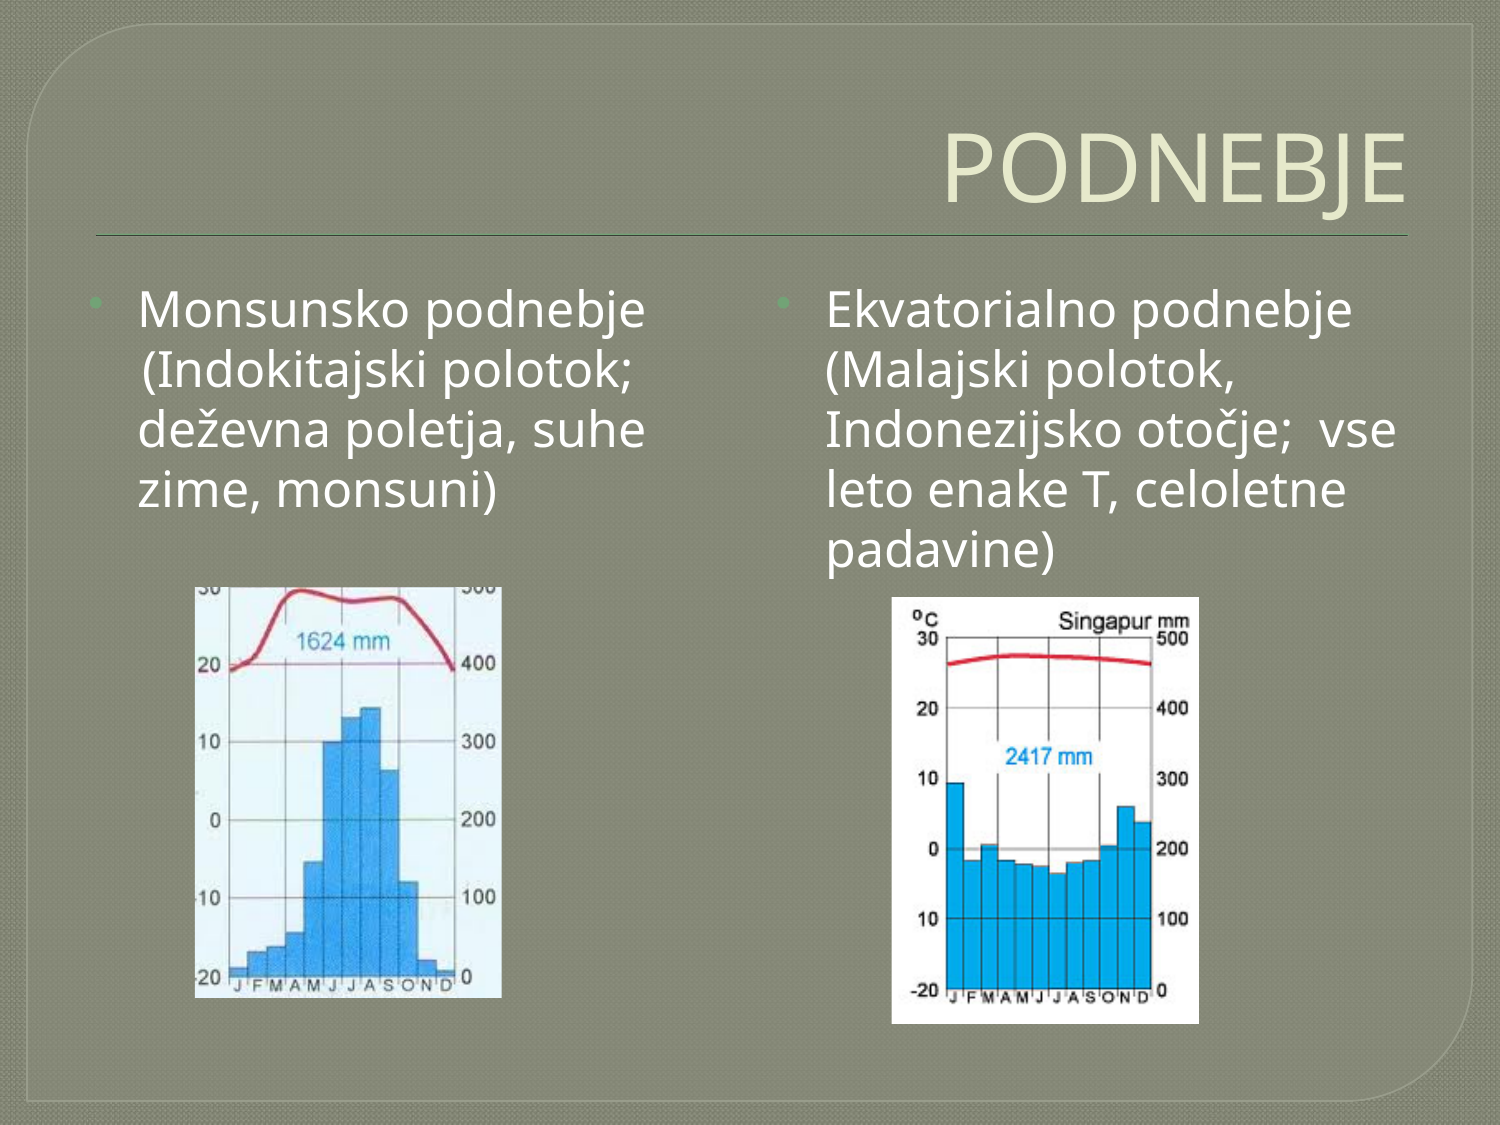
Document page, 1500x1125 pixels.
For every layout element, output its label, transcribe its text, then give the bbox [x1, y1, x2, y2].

list Ekvatorialno podnebje (Malajski polotok, Indonezijsko otočje; vse leto enake T, celoletne padavine) [762, 270, 1425, 1013]
picture [0, 0, 1500, 1125]
title PODNEBJE [75, 41, 1425, 230]
list Monsunsko podnebje (Indokitajski polotok; deževna poletja, suhe zime, monsuni) [75, 270, 738, 1013]
